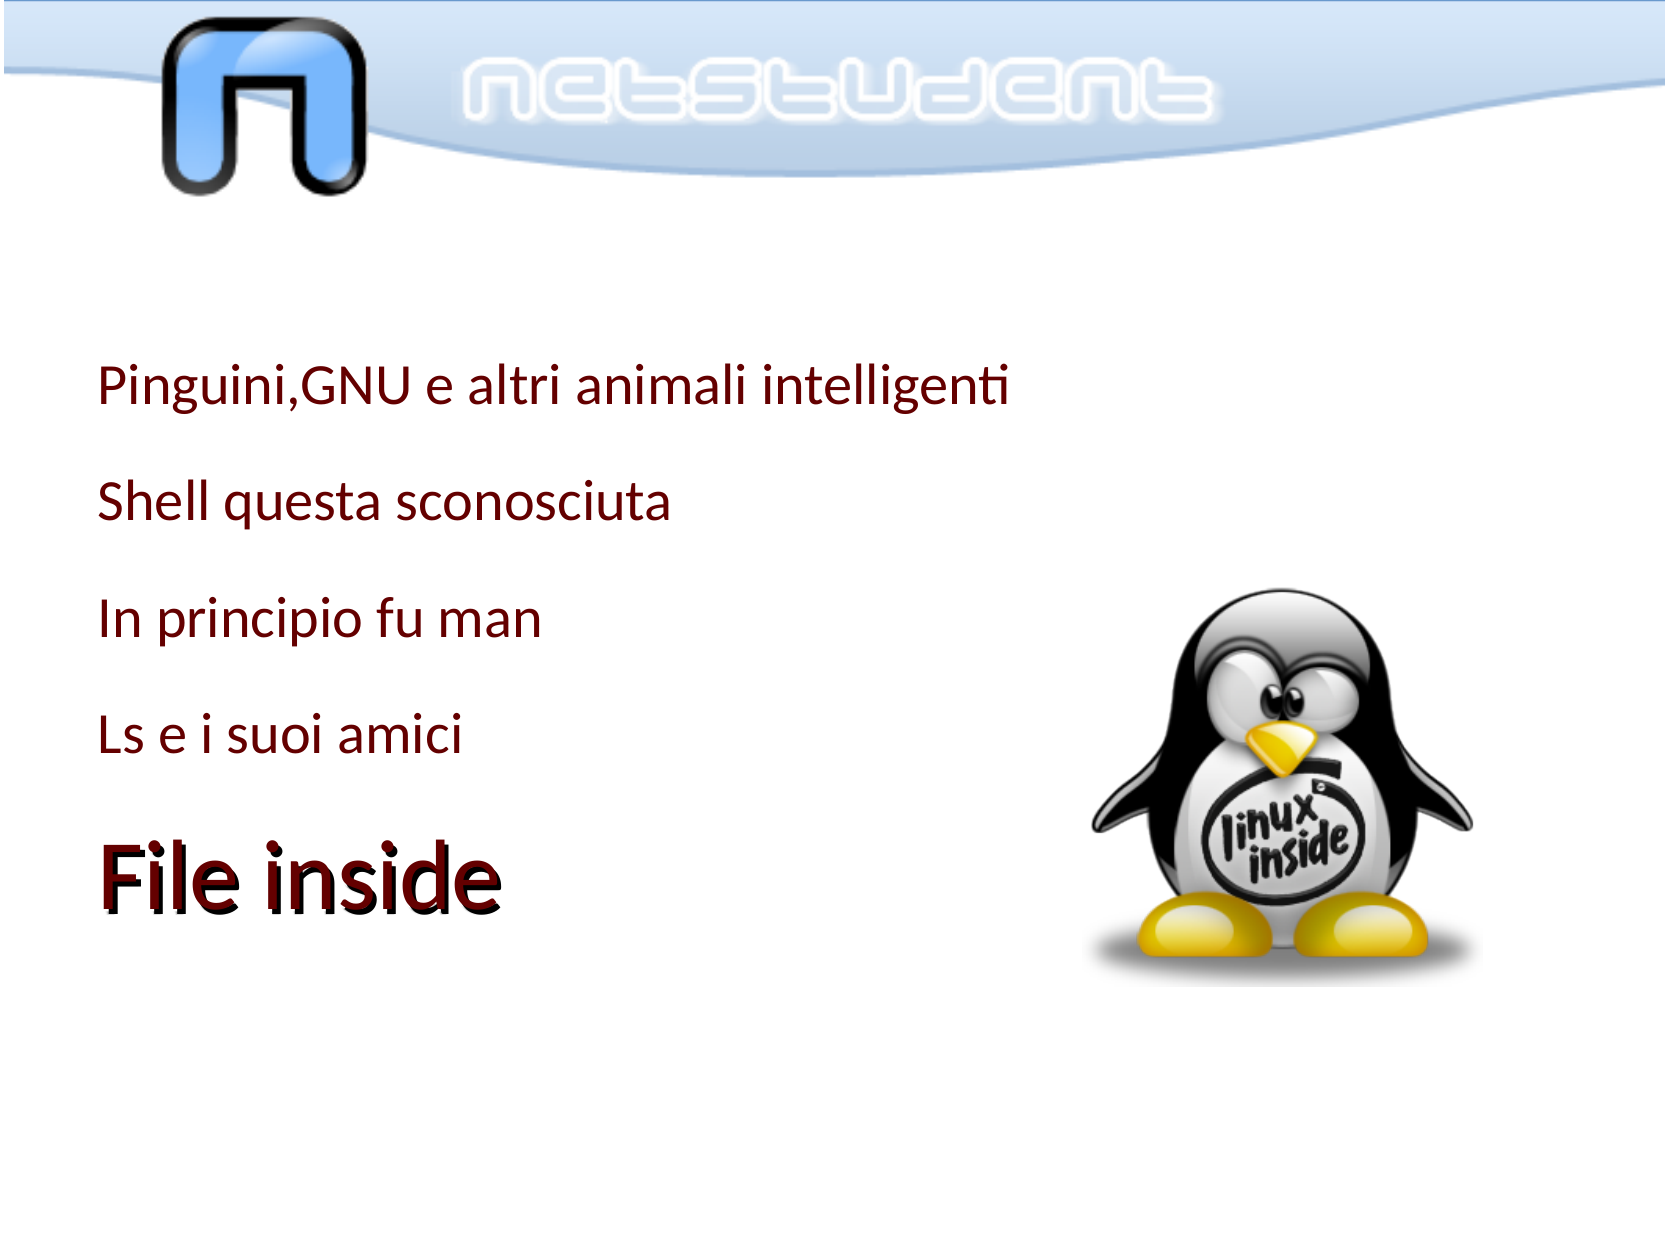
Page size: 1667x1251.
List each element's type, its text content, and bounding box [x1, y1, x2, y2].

title Pinguini,GNU e altri animali intelligenti Shell questa sconosciuta In principio fu man Ls e i suoi amici File inside [91, 239, 1444, 1056]
picture [0, 0, 1667, 1251]
